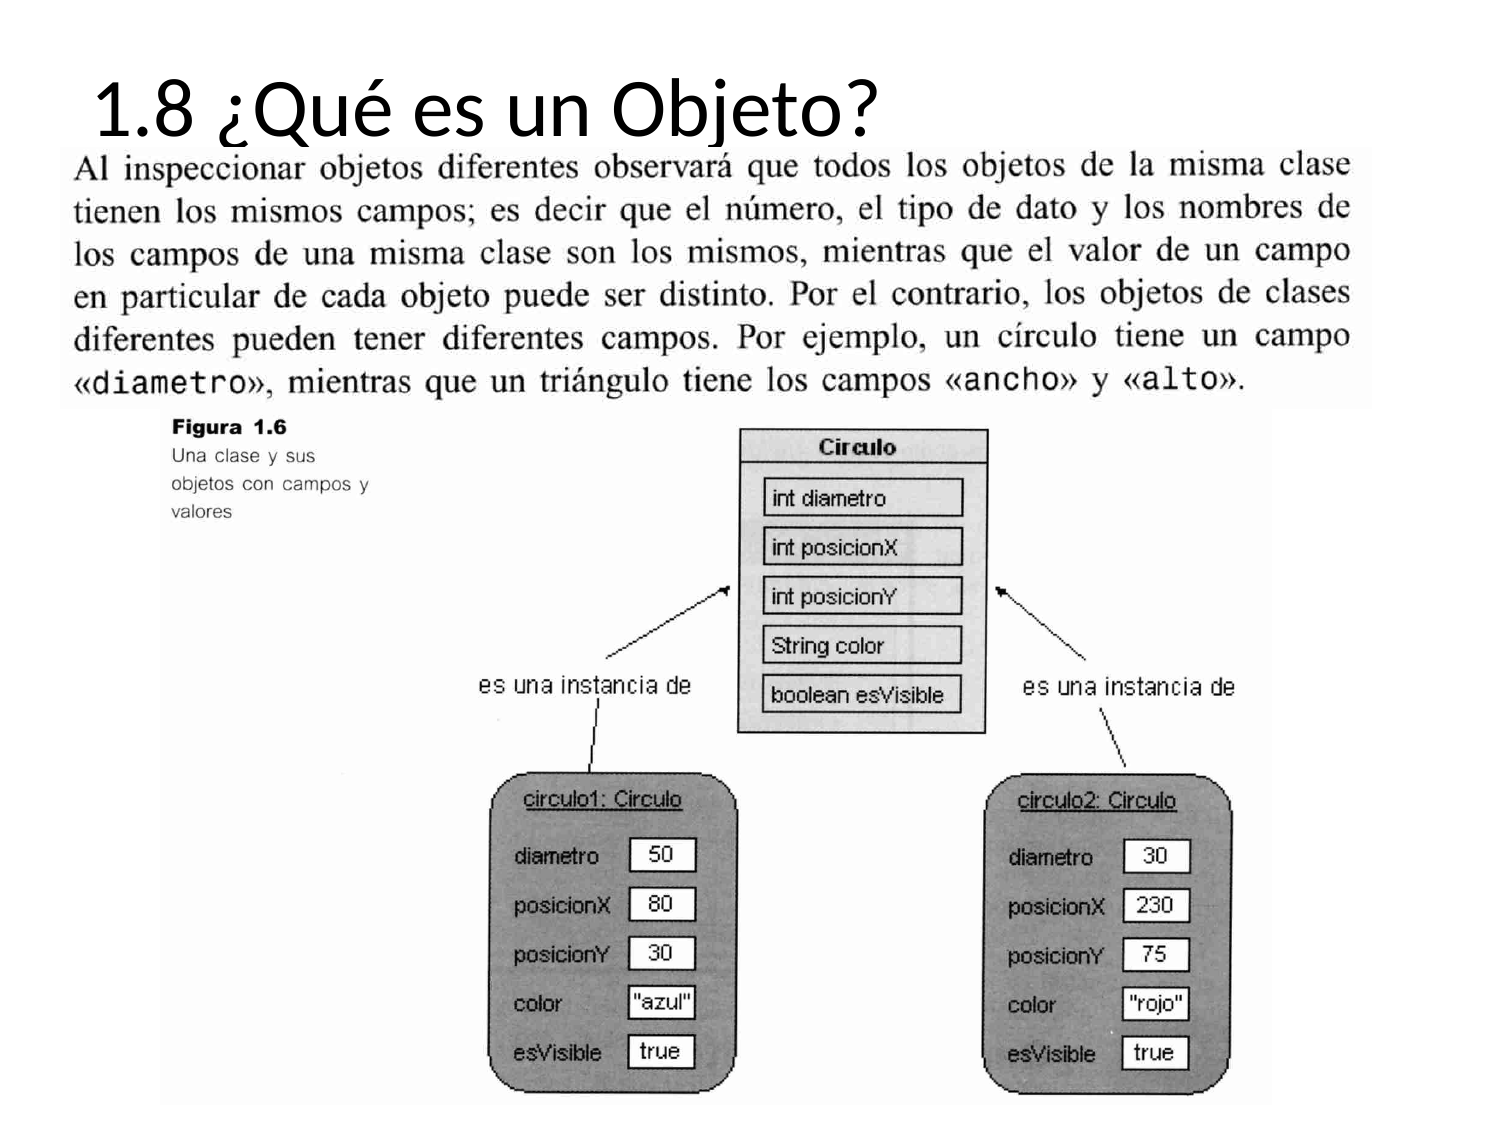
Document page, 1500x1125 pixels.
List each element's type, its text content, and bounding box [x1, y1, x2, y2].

picture [60, 147, 1372, 1105]
title 1.8 ¿Qué es un Objeto? [75, 45, 1426, 161]
